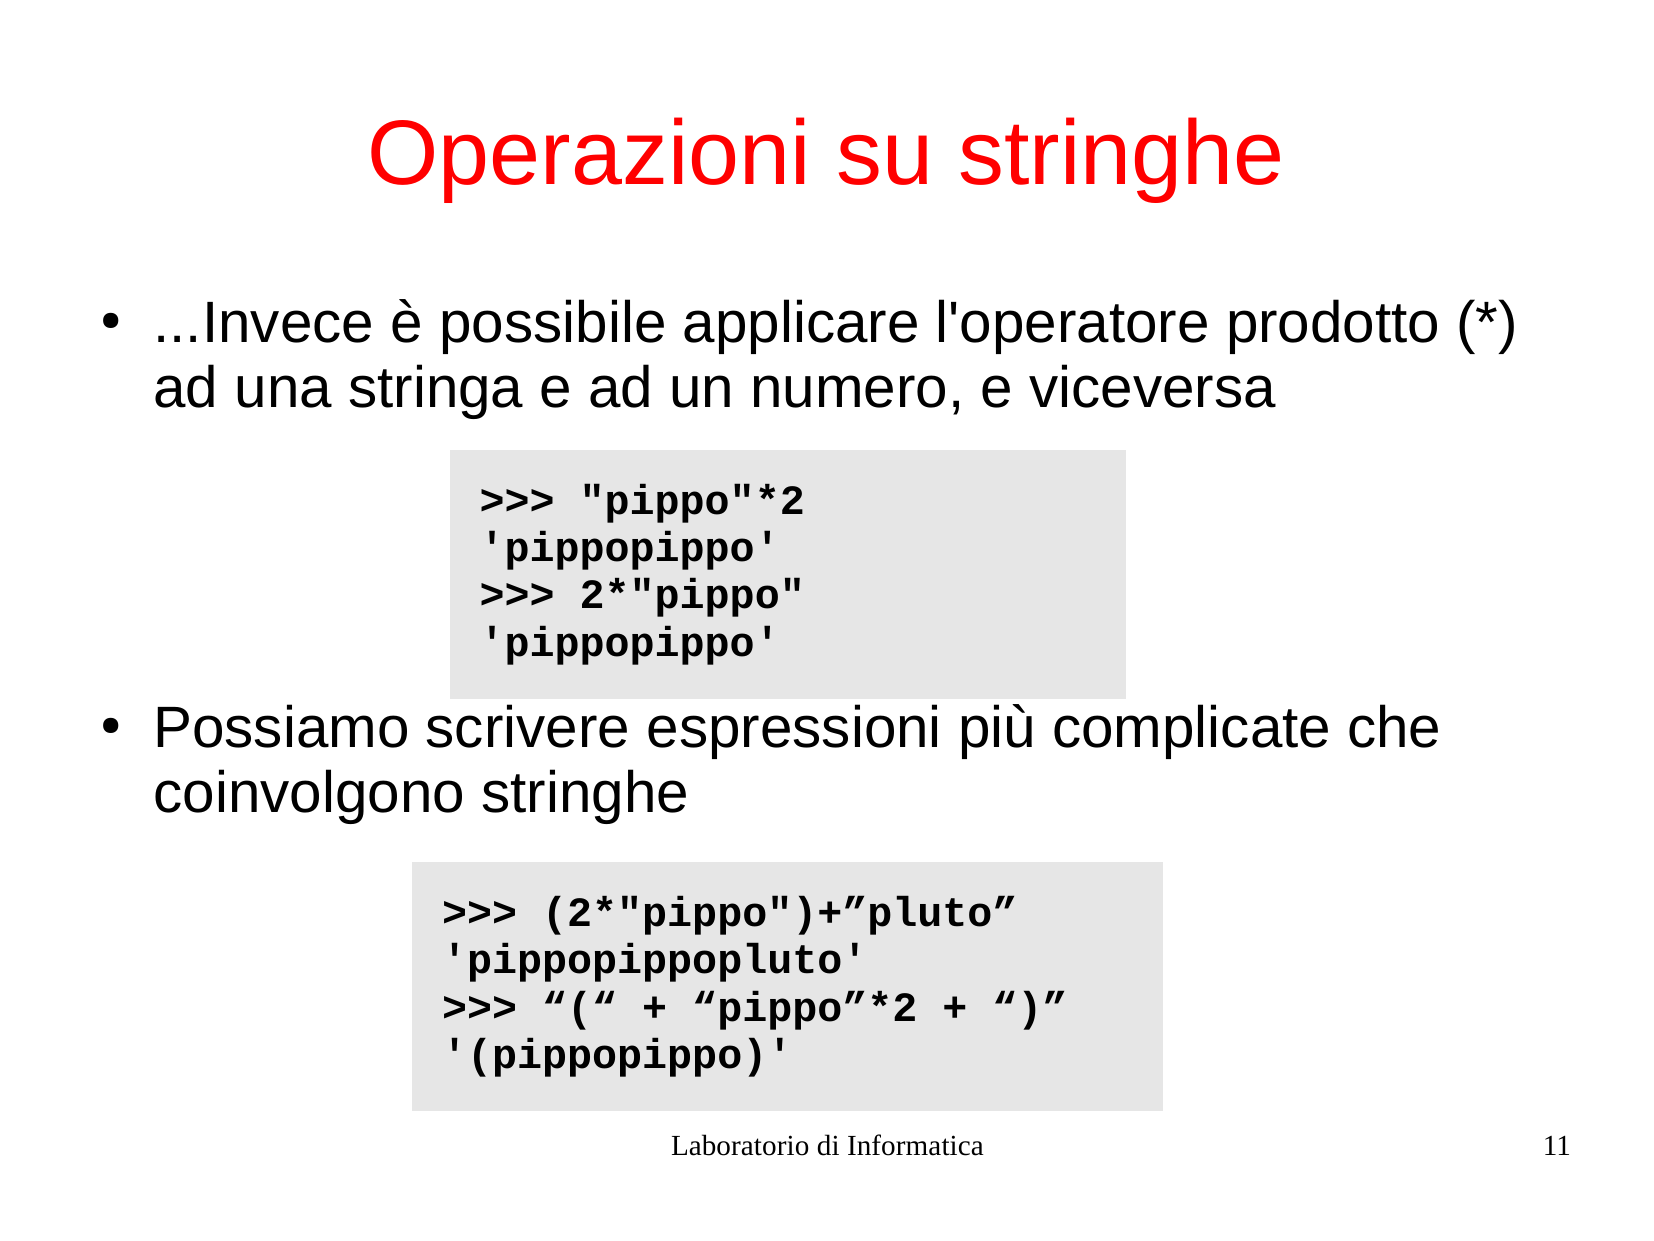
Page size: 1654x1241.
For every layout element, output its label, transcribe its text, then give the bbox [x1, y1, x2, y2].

text_box >>> (2*"pippo")+”pluto” 'pippopippopluto' >>> “(“ + “pippo”*2 + “)” '(pippopippo)' [412, 862, 1163, 1111]
title Operazioni su stringhe [82, 49, 1571, 257]
text_box >>> "pippo"*2 'pippopippo' >>> 2*"pippo" 'pippopippo' [450, 450, 1126, 699]
list ...Invece è possibile applicare l'operatore prodotto (*) ad una stringa e ad un numero, e viceversa Possiamo scrivere espressioni più complicate che coinvolgono stringhe [82, 290, 1571, 1109]
